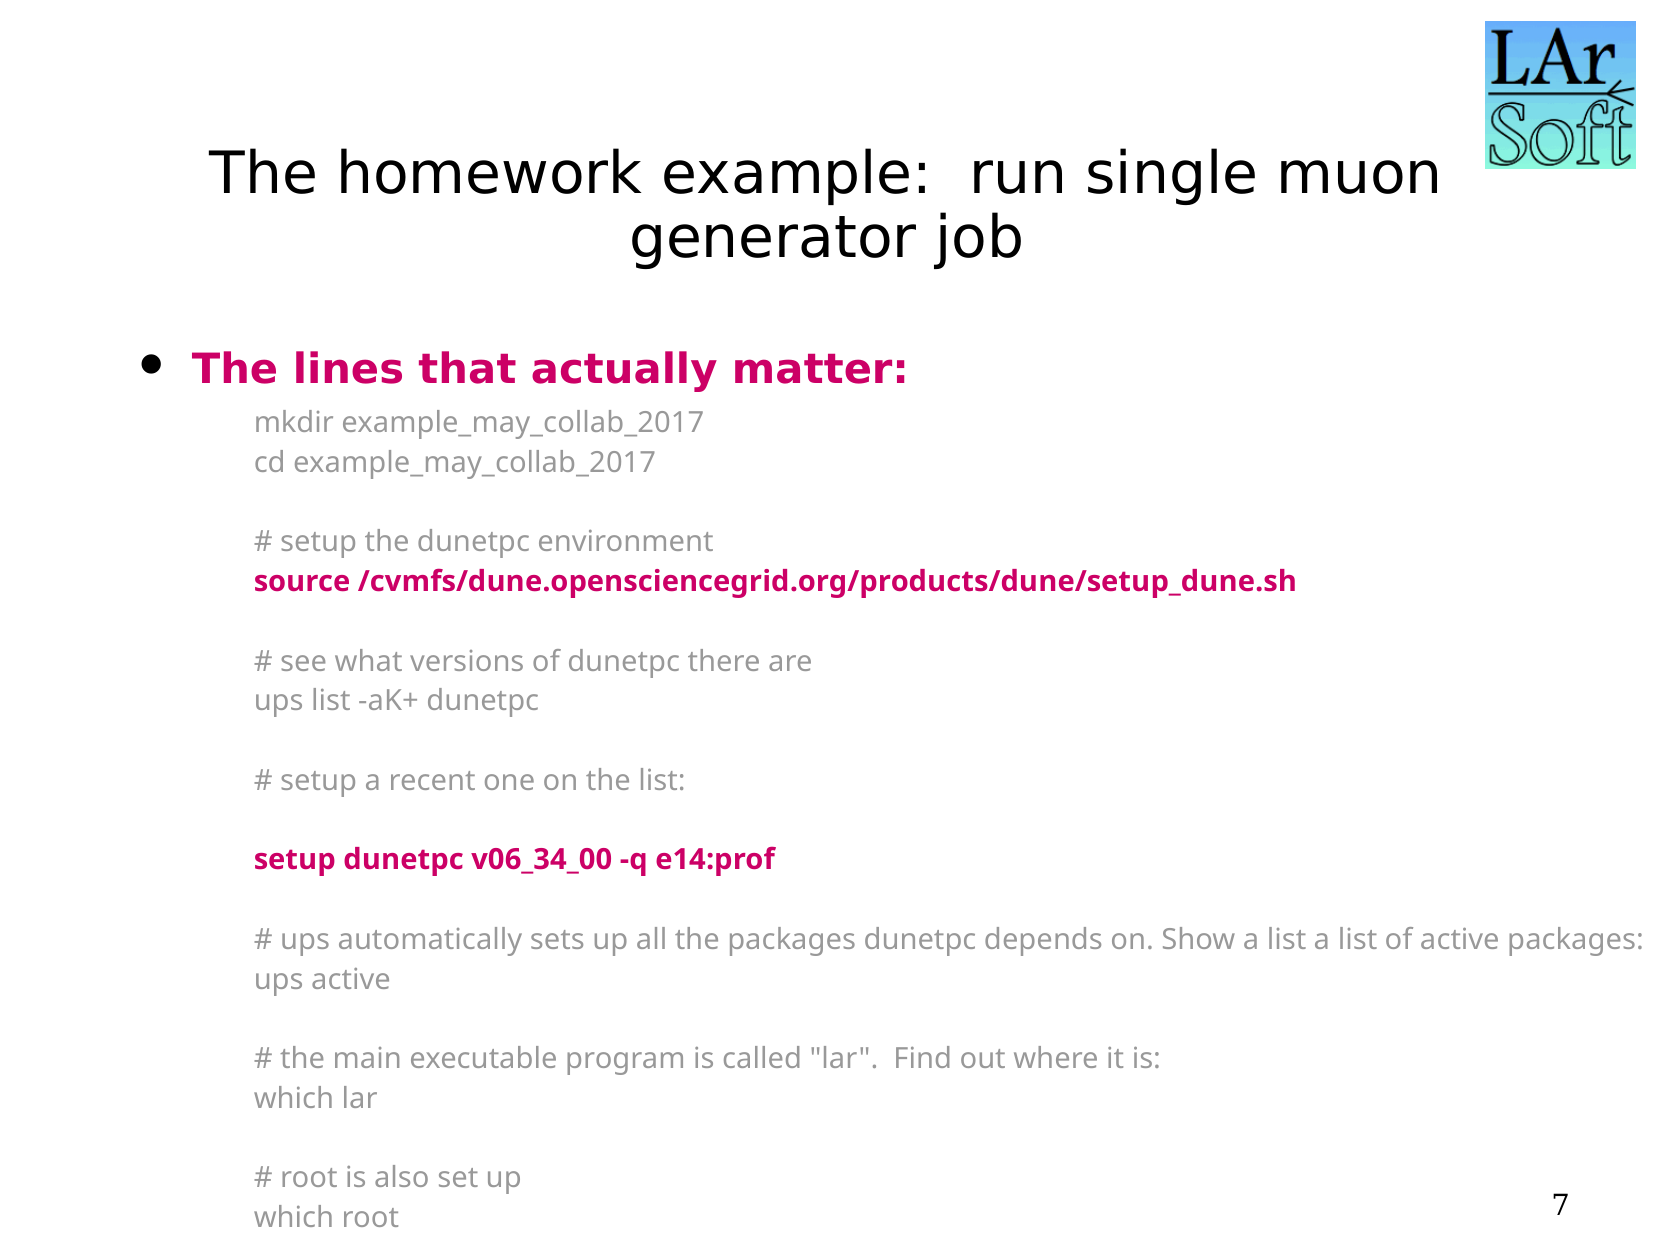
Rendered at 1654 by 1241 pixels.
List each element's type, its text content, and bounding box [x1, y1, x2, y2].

list The lines that actually matter: [121, 344, 1533, 1127]
text_box mkdir example_may_collab_2017 cd example_may_collab_2017 # setup the dunetpc environment source /cvmfs/dune.opensciencegrid.org/products/dune/setup_dune.sh # see what versions of dunetpc there are ups list -aK+ dunetpc # setup a recent one on the list: setup dunetpc v06_34_00 -q e14:prof # ups automatically sets up all the packages dunetpc depends on. Show a list a list of active packages: ups active # the main executable program is called "lar". Find out where it is: which lar # root is also set up which root # run the generator for a single muon in the 1x2x6 far detector workspace geometry # all lar commands, is successful, will end with a line - Art has completed and will exit with status 0. lar -n 1 -c prod_muminus_0.1-5.0GeV_isotropic_dune10kt_1x2x6.fcl [239, 394, 1653, 1241]
title The homework example: run single muon generator job [121, 102, 1533, 310]
picture [1485, 21, 1636, 169]
